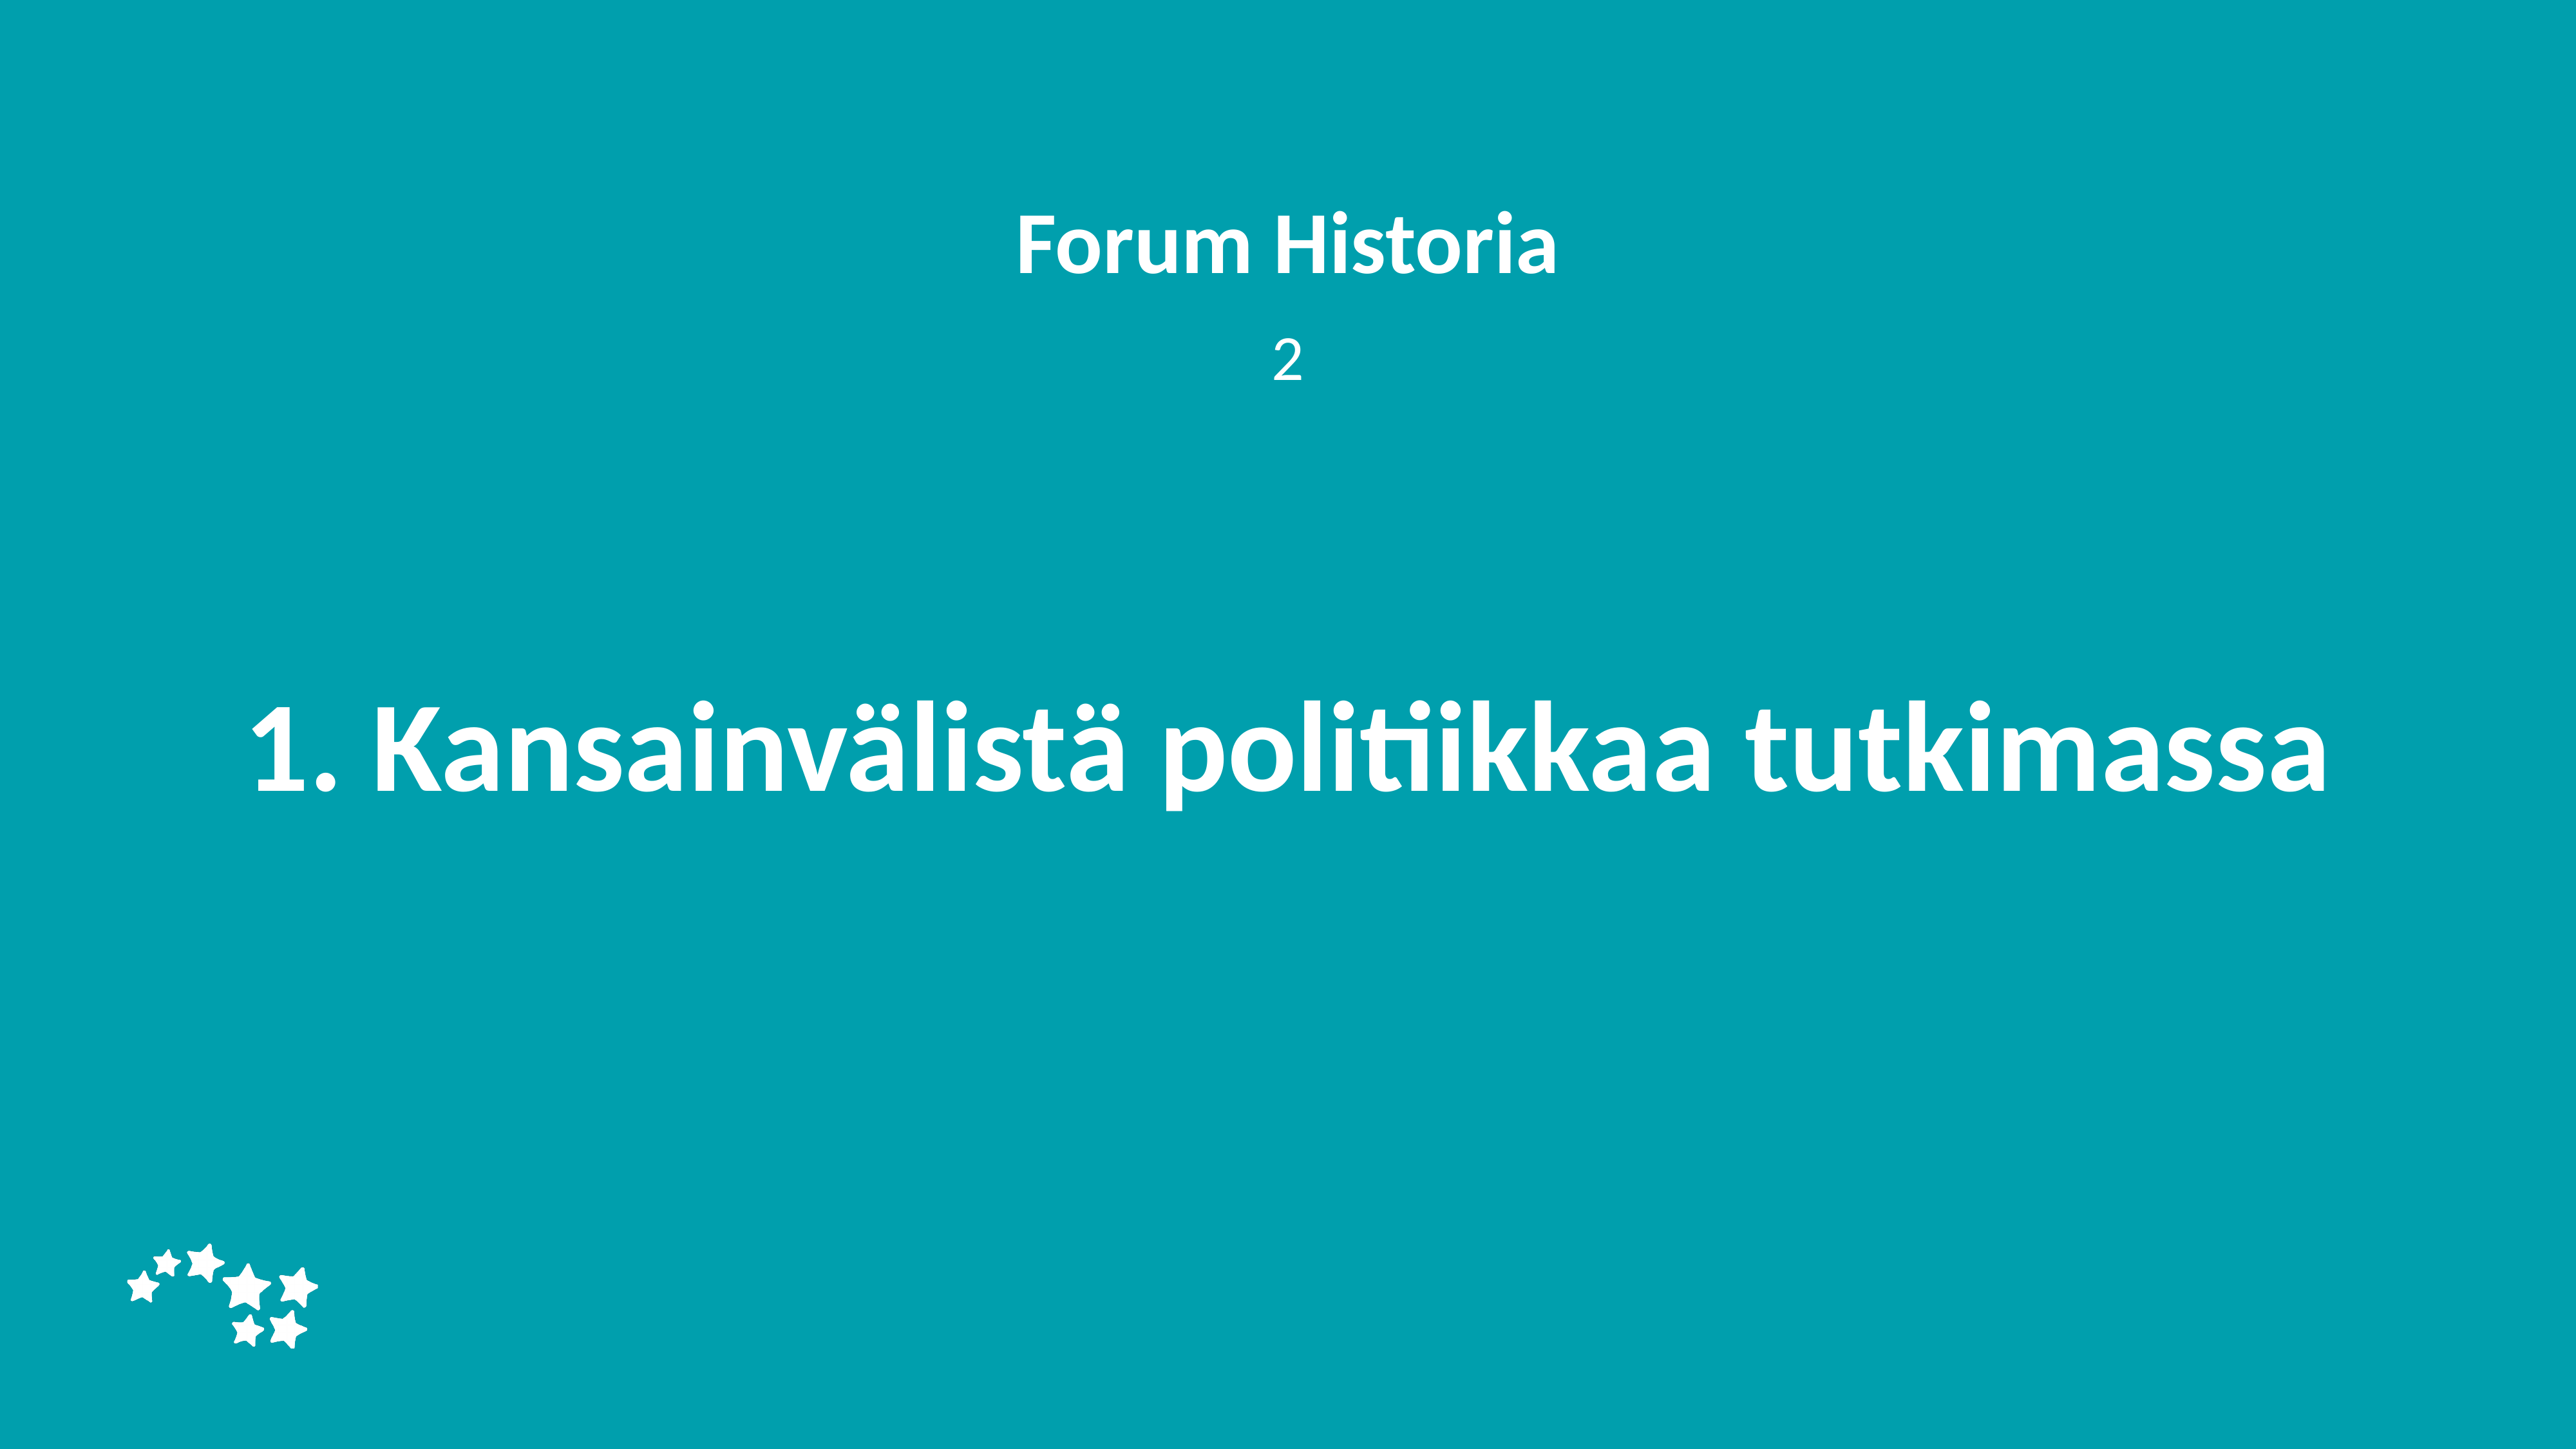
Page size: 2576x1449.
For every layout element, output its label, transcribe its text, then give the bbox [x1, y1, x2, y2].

title 1. Kansainvälistä politiikkaa tutkimassa [177, 609, 2399, 889]
list 2 [177, 302, 2399, 417]
list Forum Historia [177, 187, 2399, 302]
